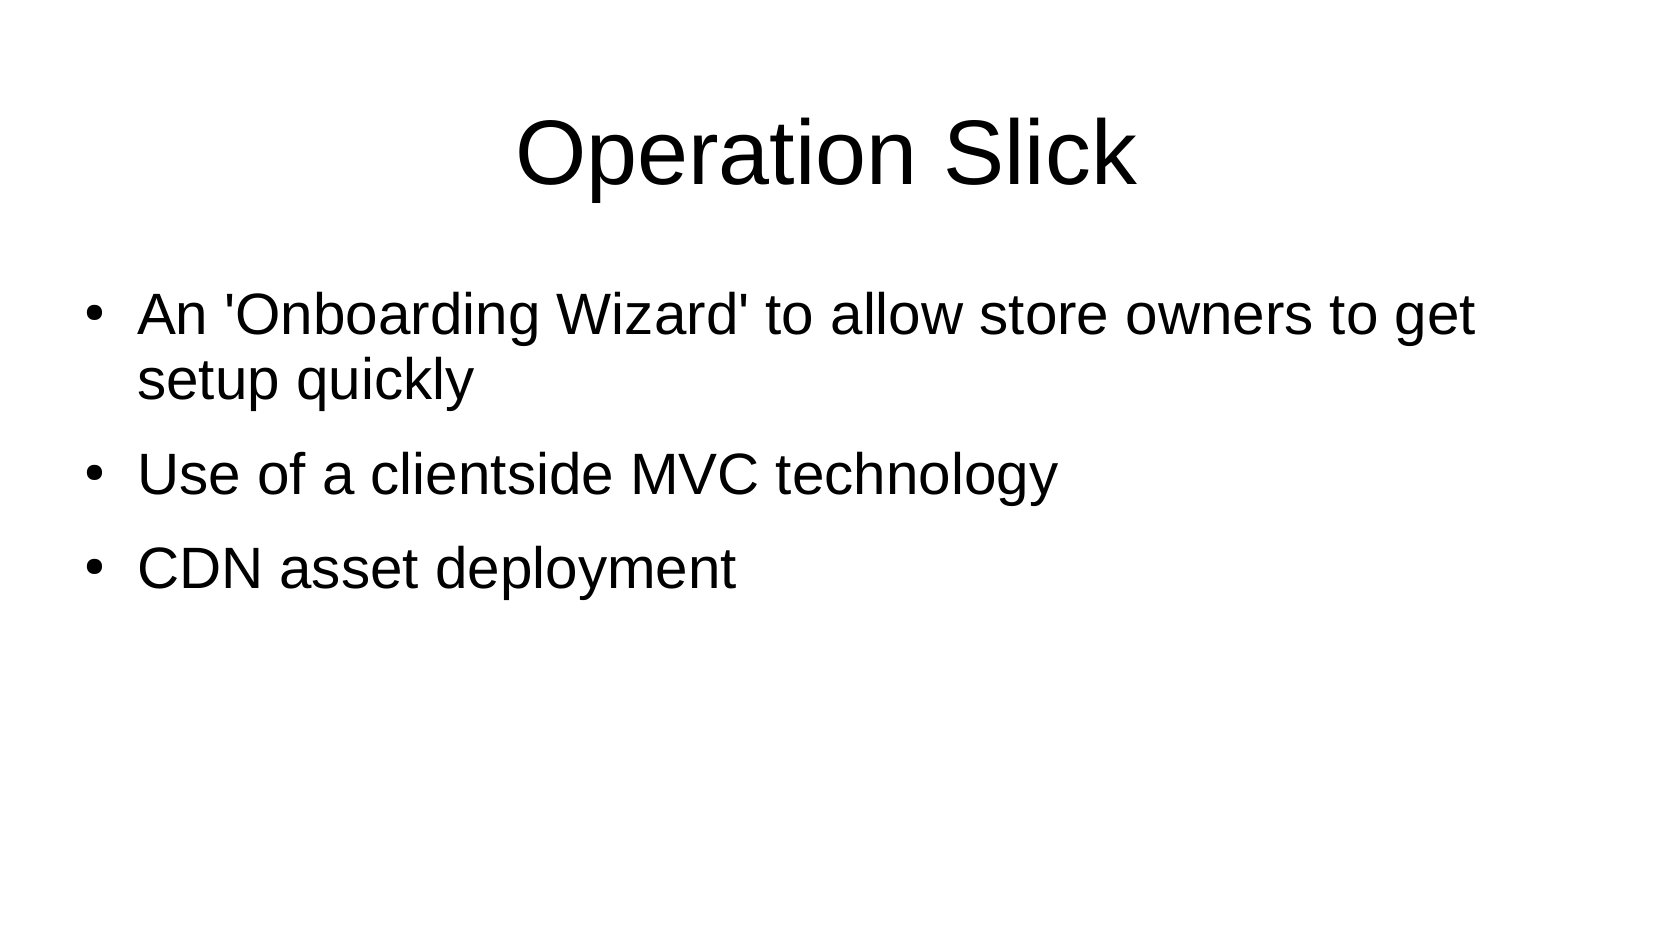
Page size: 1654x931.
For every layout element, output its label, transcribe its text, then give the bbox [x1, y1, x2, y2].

title Operation Slick [82, 49, 1571, 257]
list An 'Onboarding Wizard' to allow store owners to get setup quickly Use of a clientside MVC technology CDN asset deployment [66, 282, 1522, 931]
